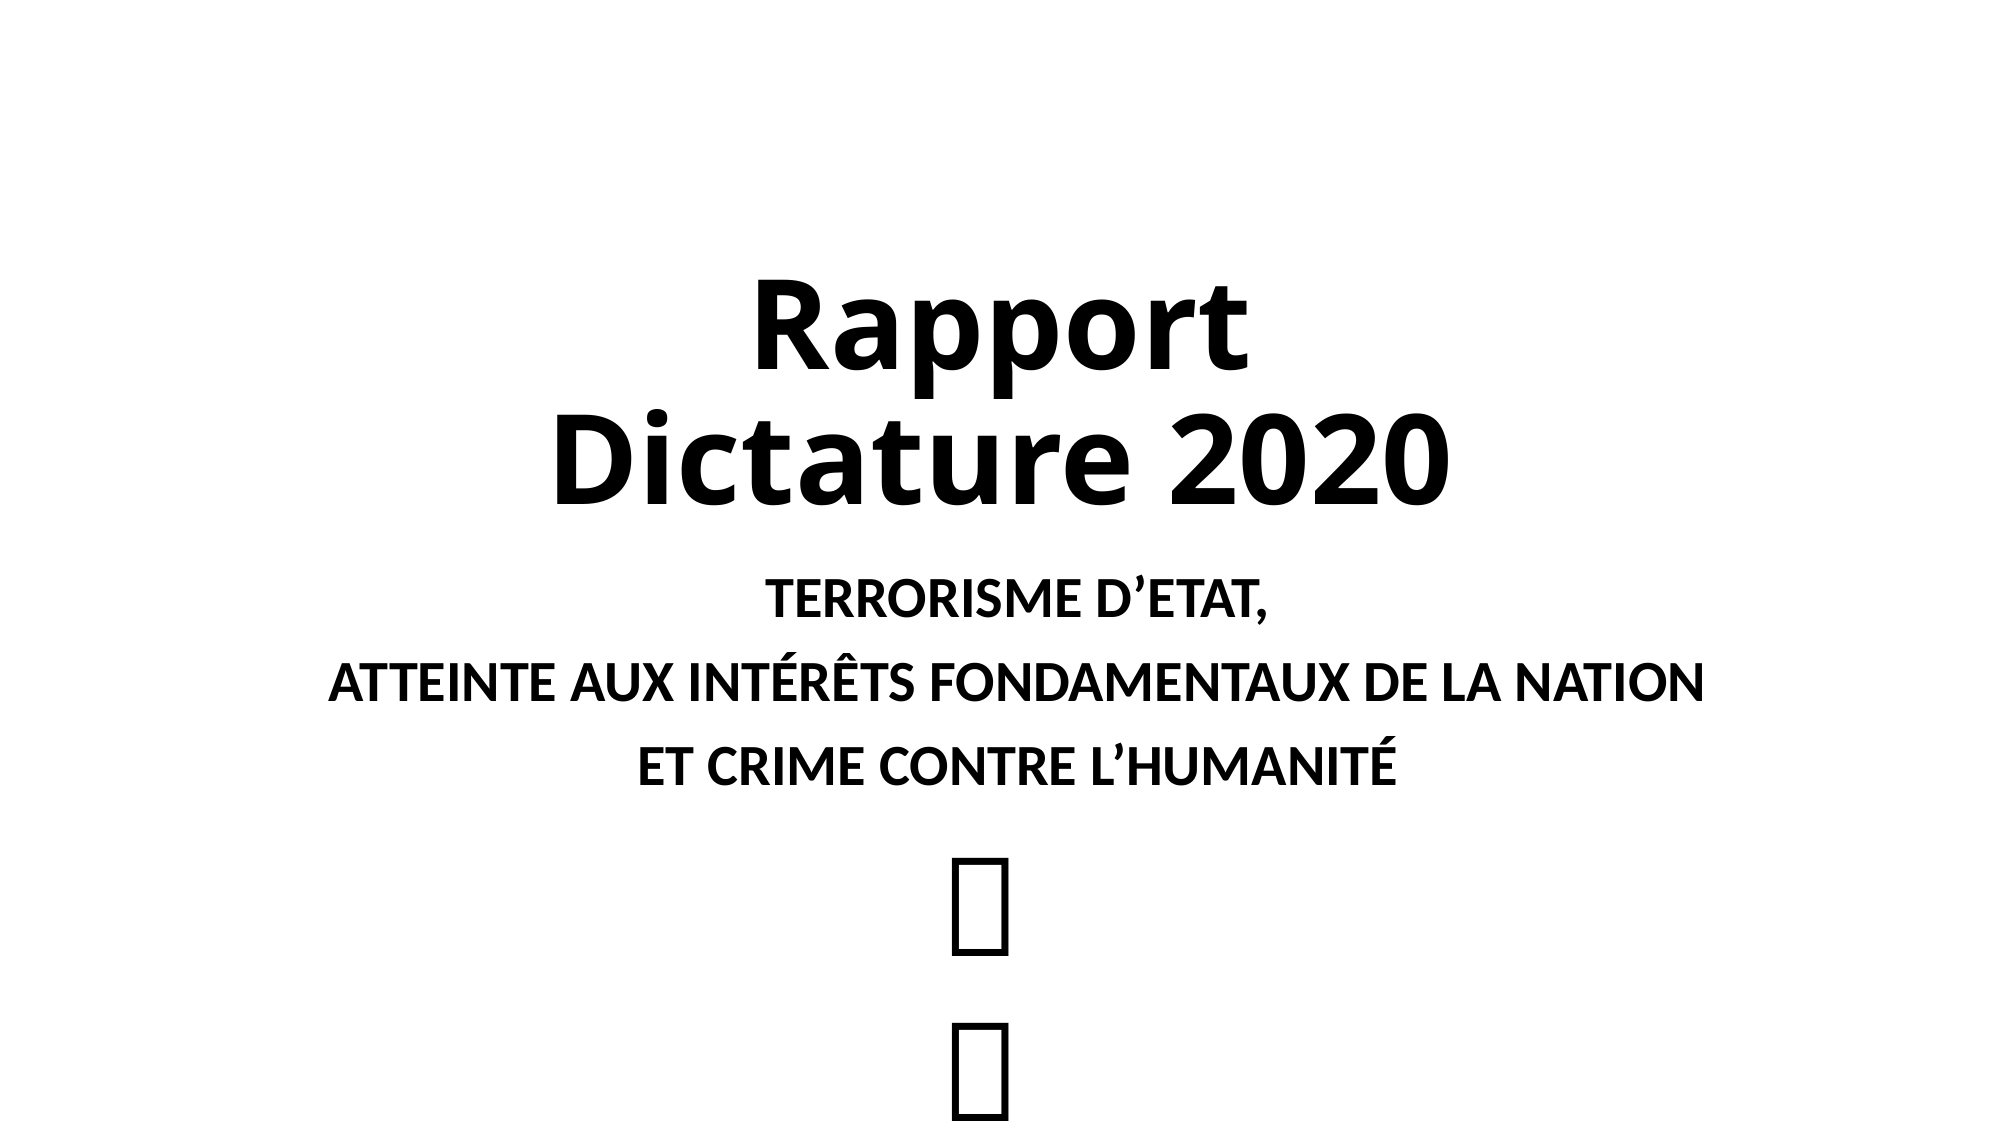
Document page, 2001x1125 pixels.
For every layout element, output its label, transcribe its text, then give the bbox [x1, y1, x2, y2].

title Rapport Dictature 2020 [397, 207, 1603, 560]
list TERRORISME D’ETAT, ATTEINTE AUX INTÉRÊTS FONDAMENTAUX DE LA NATION ET CRIME CONTRE L’HUMANITÉ [206, 560, 1843, 876]
text_box 🇫🇷 [924, 811, 1075, 994]
